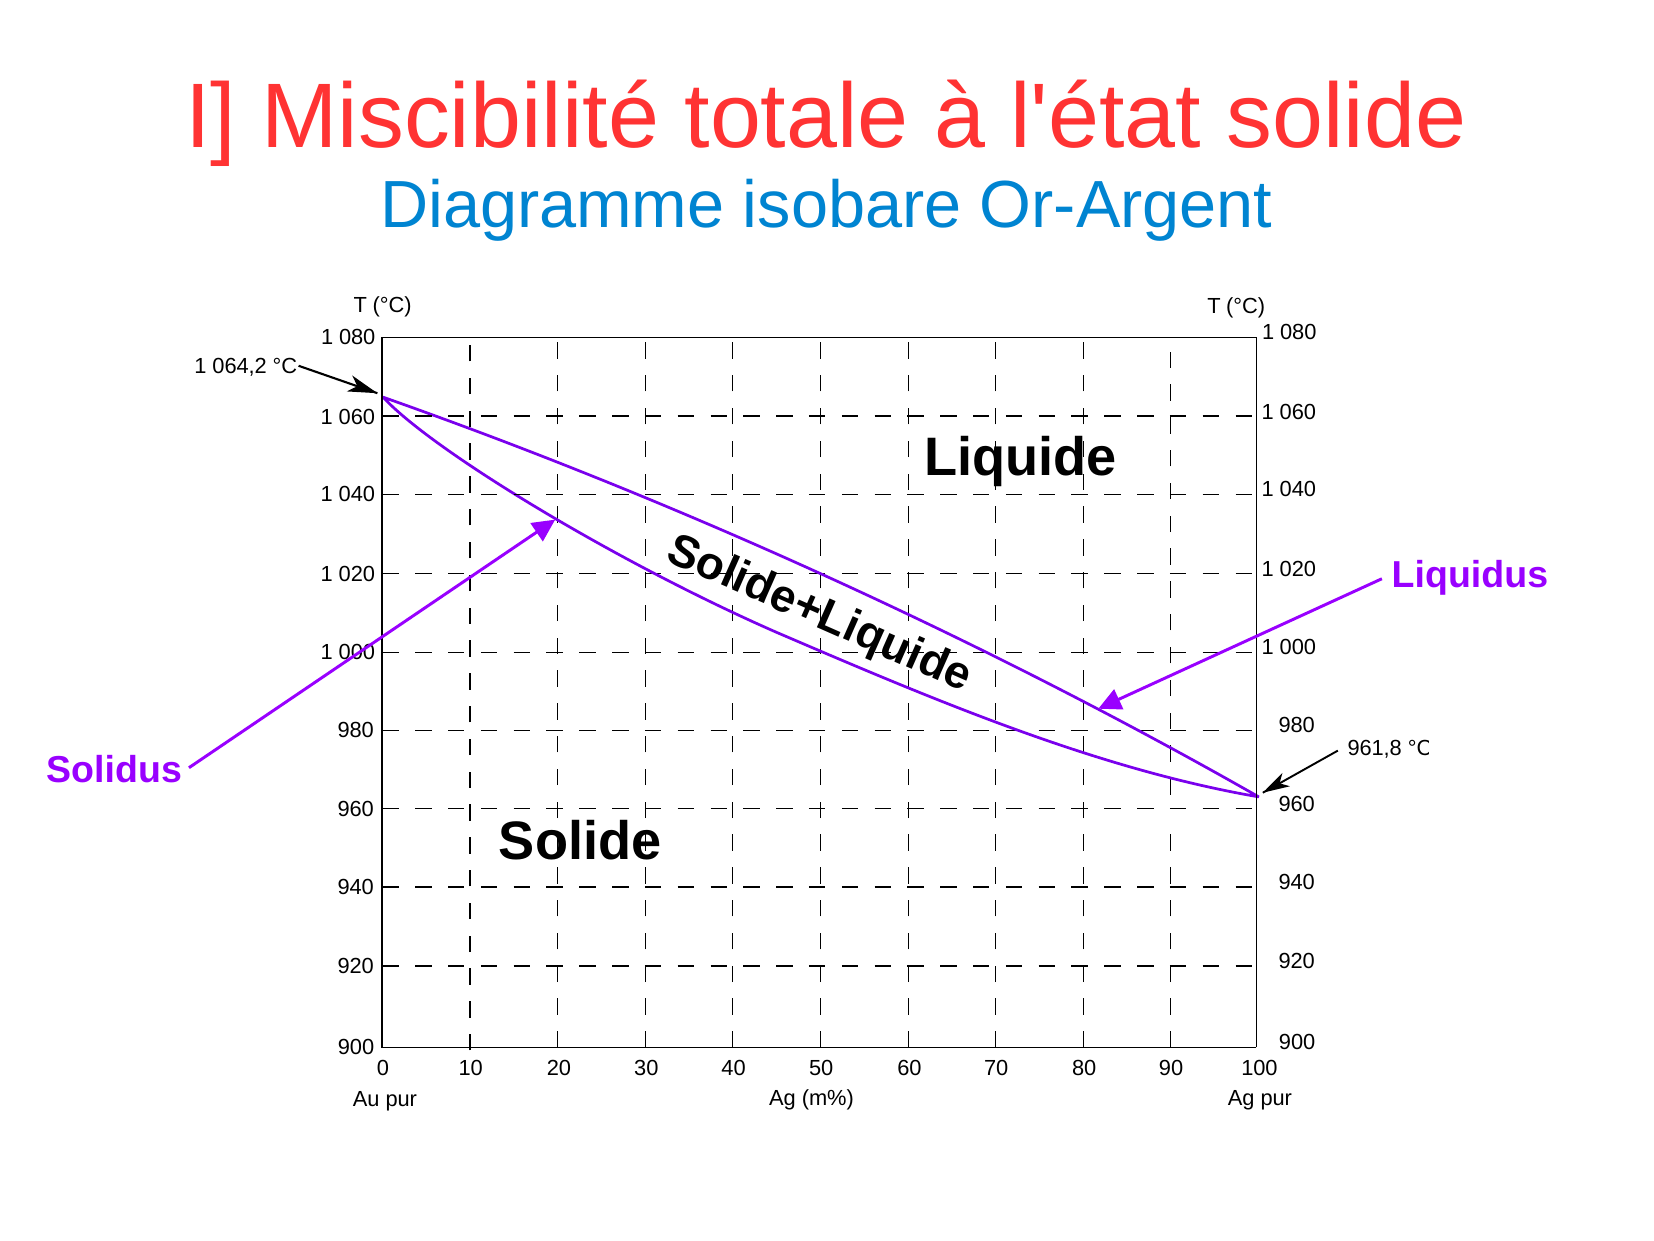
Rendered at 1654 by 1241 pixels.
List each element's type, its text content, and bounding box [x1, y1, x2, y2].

text_box Liquidus [1376, 545, 1590, 604]
title I] Miscibilité totale à l'état solide Diagramme isobare Or-Argent [82, 49, 1571, 257]
picture [192, 291, 1429, 1111]
text_box Solidus [31, 741, 245, 800]
